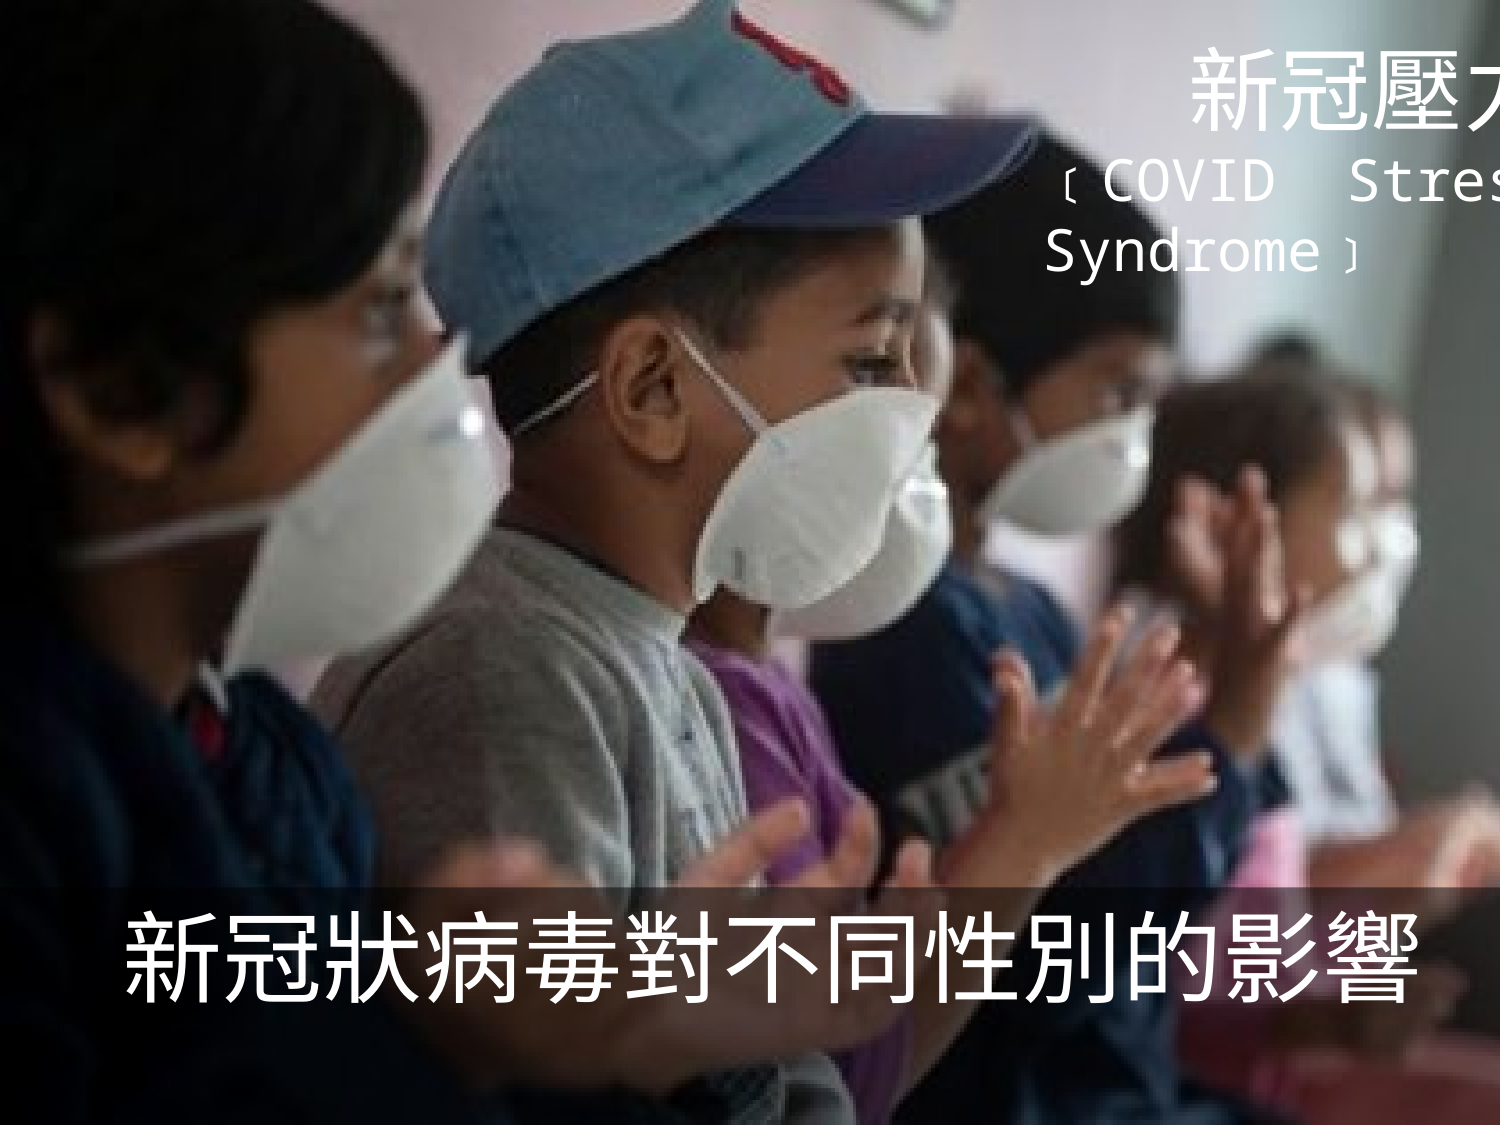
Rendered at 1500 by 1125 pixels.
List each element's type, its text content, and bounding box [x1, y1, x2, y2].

text_box 新冠狀病毒對不同性別的影響 [0, 887, 1500, 1125]
picture [0, 0, 1500, 887]
text_box 新冠壓力症候群 ﹝COVID Stress Syndrome﹞ [1027, 25, 1500, 223]
